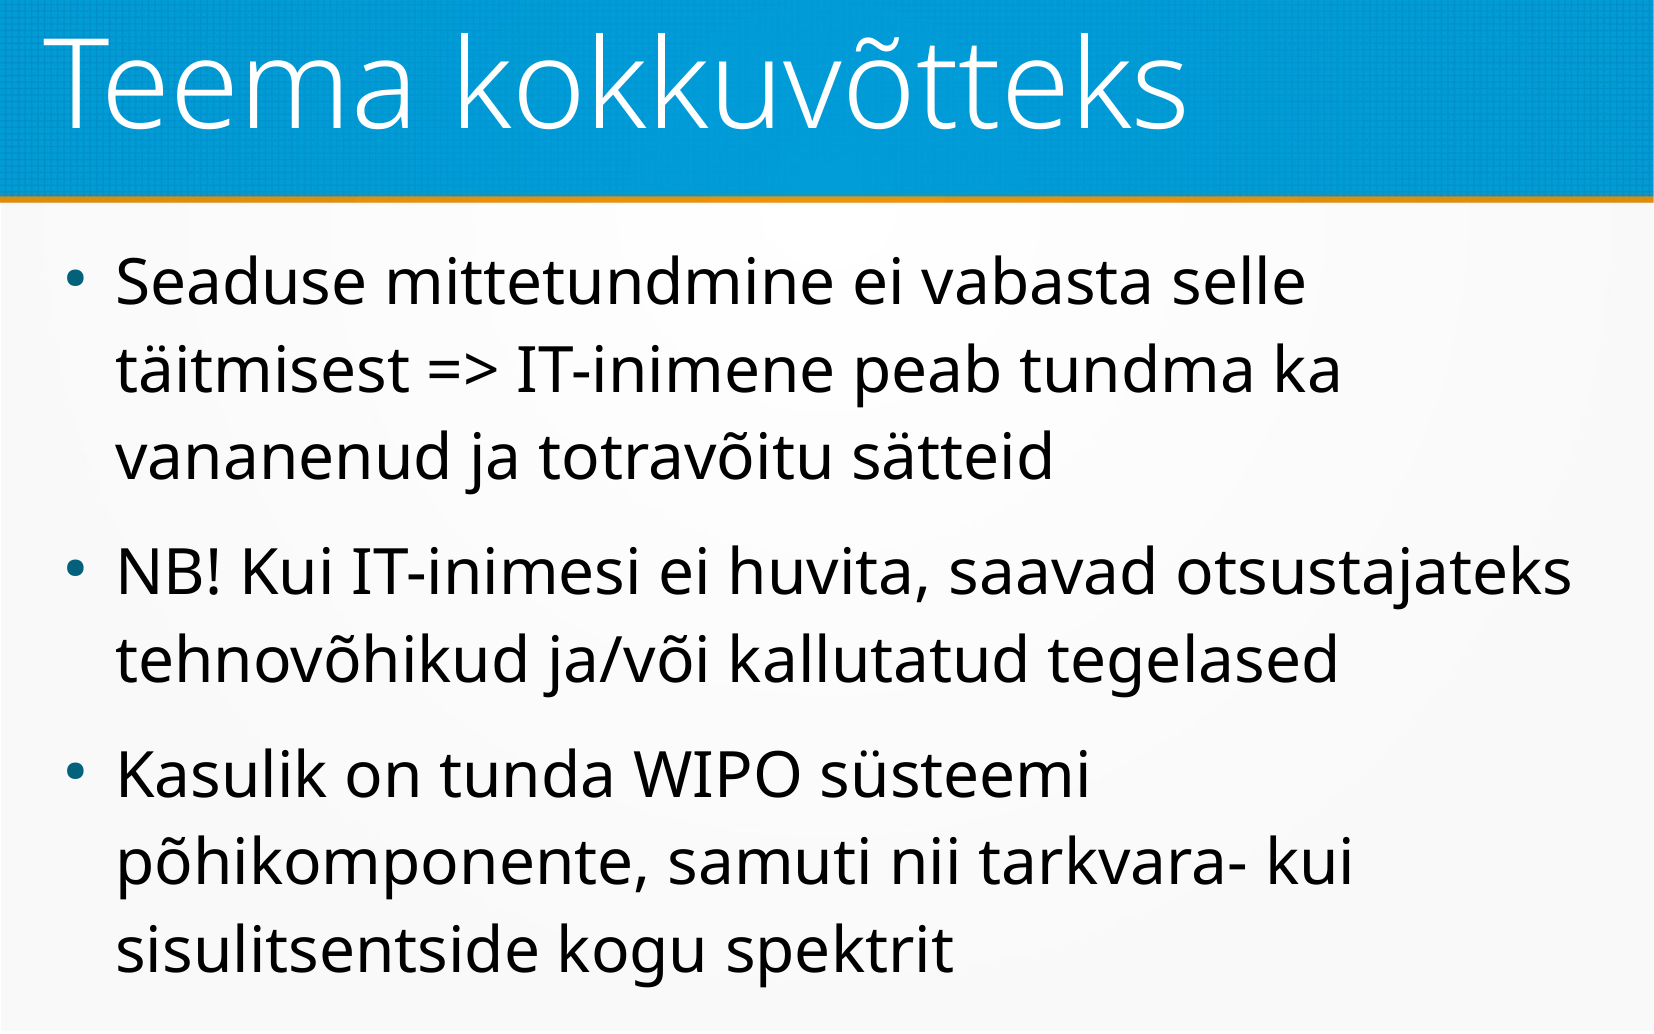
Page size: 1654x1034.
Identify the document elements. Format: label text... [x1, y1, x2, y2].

list Seaduse mittetundmine ei vabasta selle täitmisest => IT-inimene peab tundma ka vananenud ja totravõitu sätteid NB! Kui IT-inimesi ei huvita, saavad otsustajateks tehnovõhikud ja/või kallutatud tegelased Kasulik on tunda WIPO süsteemi põhikomponente, samuti nii tarkvara- kui sisulitsentside kogu spektrit [47, 236, 1607, 1002]
picture [0, 195, 1654, 1034]
title Teema kokkuvõtteks [43, 0, 1619, 166]
